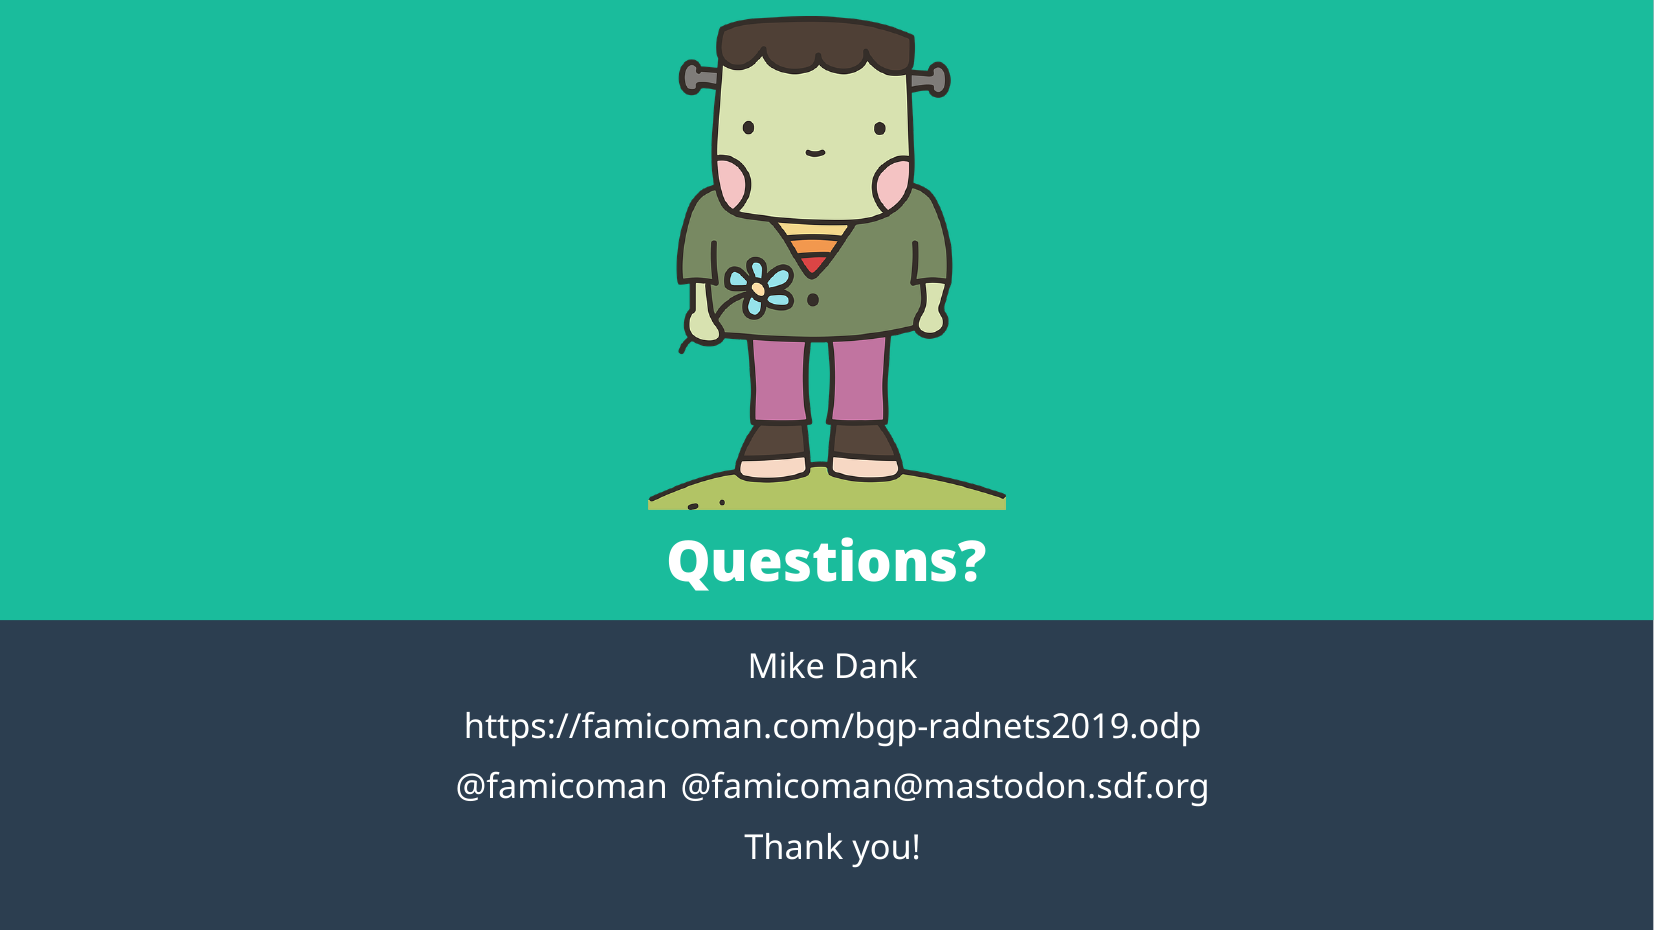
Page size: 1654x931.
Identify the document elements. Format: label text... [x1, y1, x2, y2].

picture [648, 16, 1006, 511]
title Questions? [59, 465, 1595, 616]
list Mike Dank https://famicoman.com/bgp-radnets2019.odp @famicoman @famicoman@mastodon.sdf.org Thank you! [0, 642, 1595, 886]
